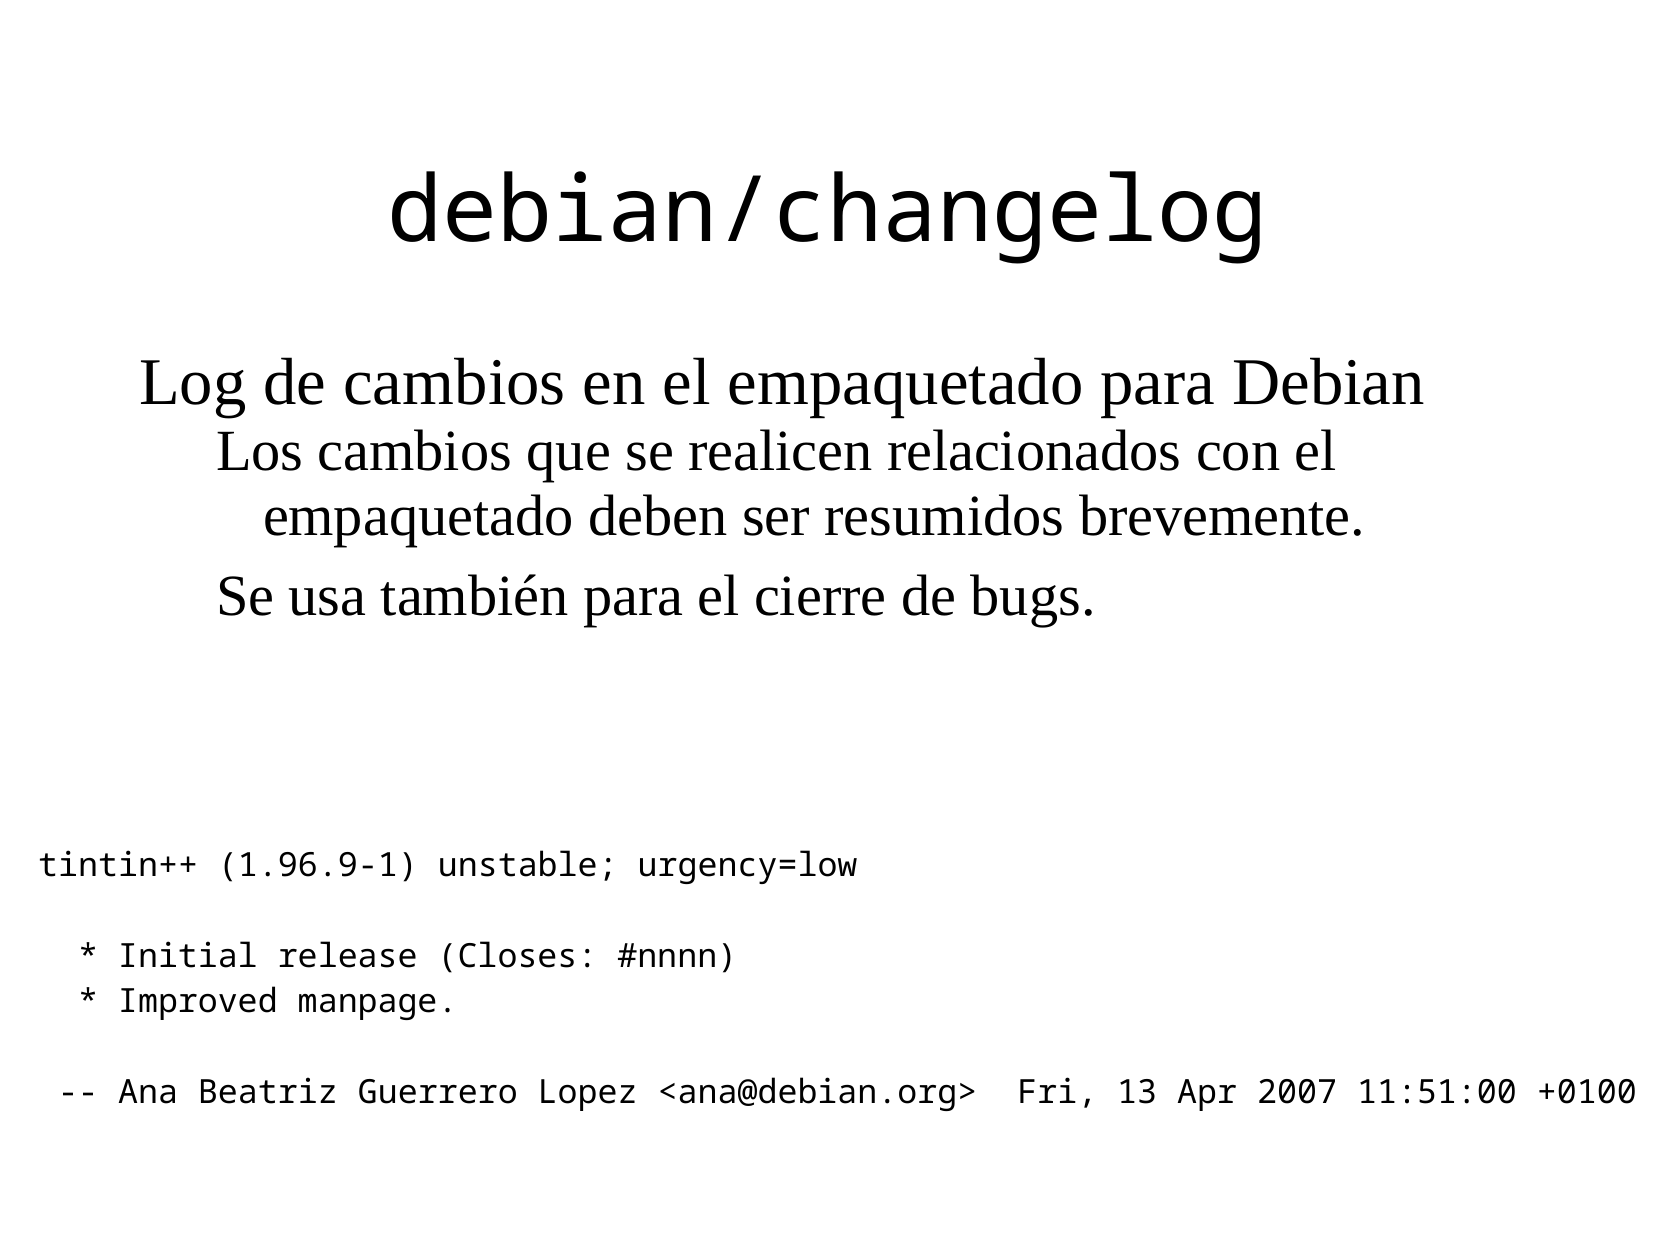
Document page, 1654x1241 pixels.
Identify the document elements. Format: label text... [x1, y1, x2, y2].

text_box tintin++ (1.96.9-1) unstable; urgency=low * Initial release (Closes: #nnnn) * Improved manpage. -- Ana Beatriz Guerrero Lopez <ana@debian.org> Fri, 13 Apr 2007 11:51:00 +0100 [38, 841, 1639, 1131]
title debian/changelog [121, 102, 1534, 311]
list Log de cambios en el empaquetado para Debian Los cambios que se realicen relacionados con el empaquetado deben ser resumidos brevemente. Se usa también para el cierre de bugs. [121, 344, 1534, 694]
